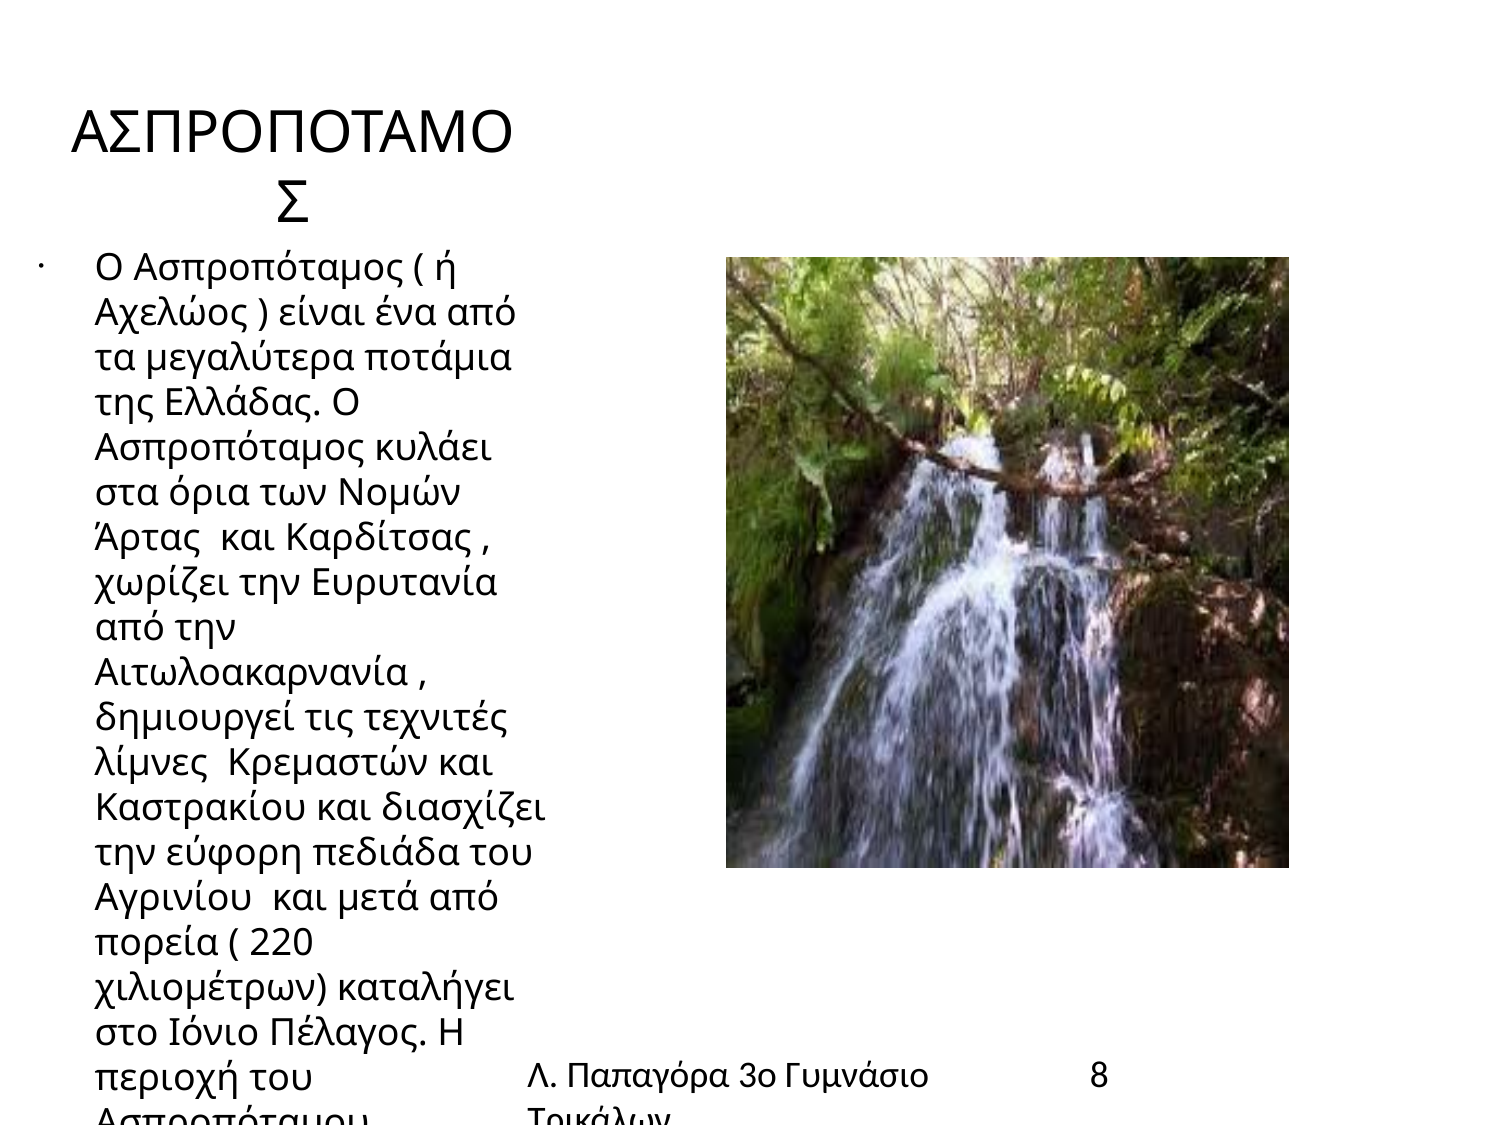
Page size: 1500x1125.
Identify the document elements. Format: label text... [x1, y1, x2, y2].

footer Λ. Παπαγόρα 3ο Γυμνάσιο Τρικάλων [512, 1042, 988, 1103]
slide_number <αριθμός> [1074, 1042, 1425, 1103]
list Ο Ασπροπόταμος ( ή Αχελώος ) είναι ένα από τα μεγαλύτερα ποτάμια της Ελλάδας. Ο Ασπροπόταμος κυλάει στα όρια των Νομών Άρτας και Καρδίτσας , χωρίζει την Ευρυτανία από την Αιτωλοακαρνανία , δημιουργεί τις τεχνιτές λίμνες Κρεμαστών και Καστρακίου και διασχίζει την εύφορη πεδιάδα του Αγρινίου και μετά από πορεία ( 220 χιλιομέτρων) καταλήγει στο Ιόνιο Πέλαγος. Η περιοχή του Ασπροπόταμου καλύπτεται από δάση , περιλαμβάνει μεγάλα αλπικά λιβάδια και τη διαρρέουν ποτάμια με παρυδάτια βλάστηση. [23, 235, 569, 1005]
picture [726, 257, 1289, 868]
title ΑΣΠΡΟΠΟΤΑΜΟΣ [46, 58, 539, 200]
